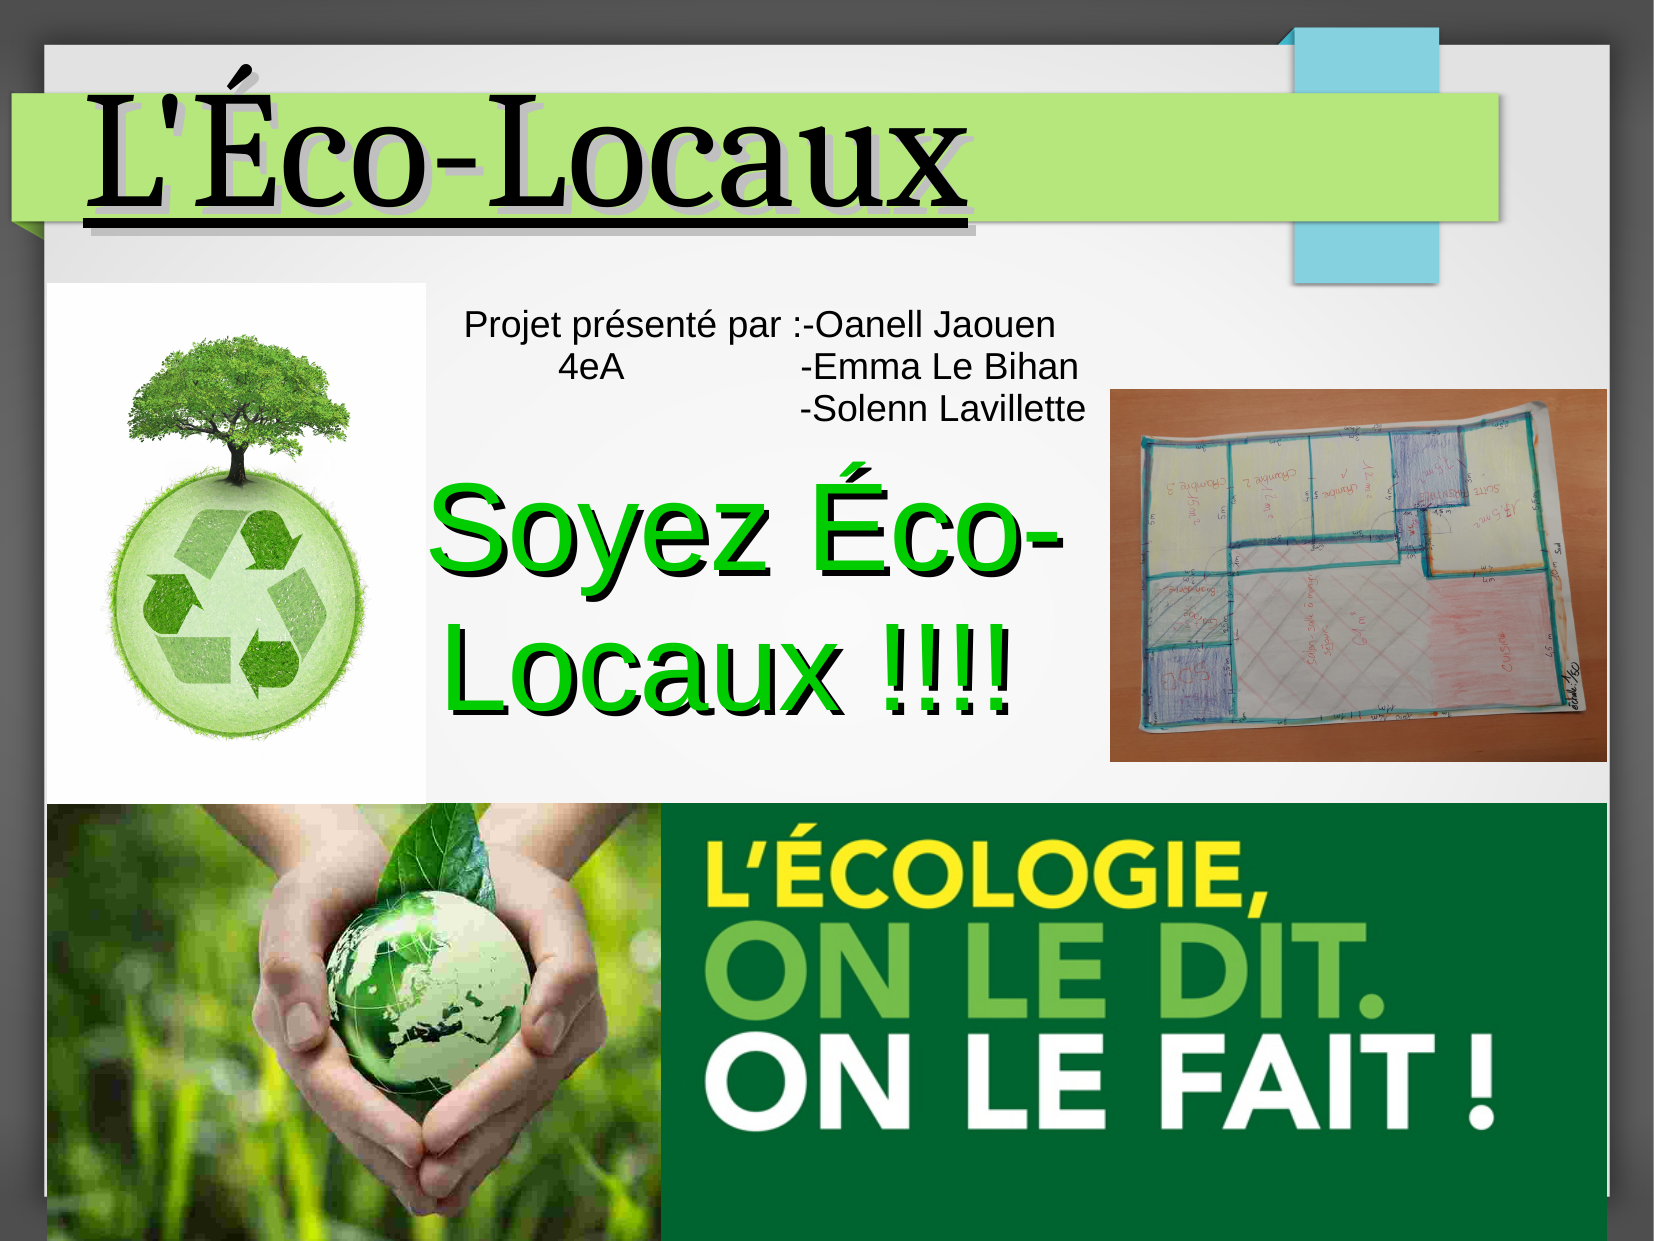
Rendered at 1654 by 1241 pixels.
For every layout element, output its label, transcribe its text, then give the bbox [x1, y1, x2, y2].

text_box Soyez Éco-Locaux !!!! [377, 449, 1111, 745]
title L'Éco-Locaux [82, 49, 1571, 257]
subtitle [426, 745, 1571, 803]
picture [0, 0, 1654, 1241]
text_box Projet présenté par :-Oanell Jaouen 4eA -Emma Le Bihan -Solenn Lavillette [448, 296, 1134, 438]
subtitle [426, 295, 1571, 449]
